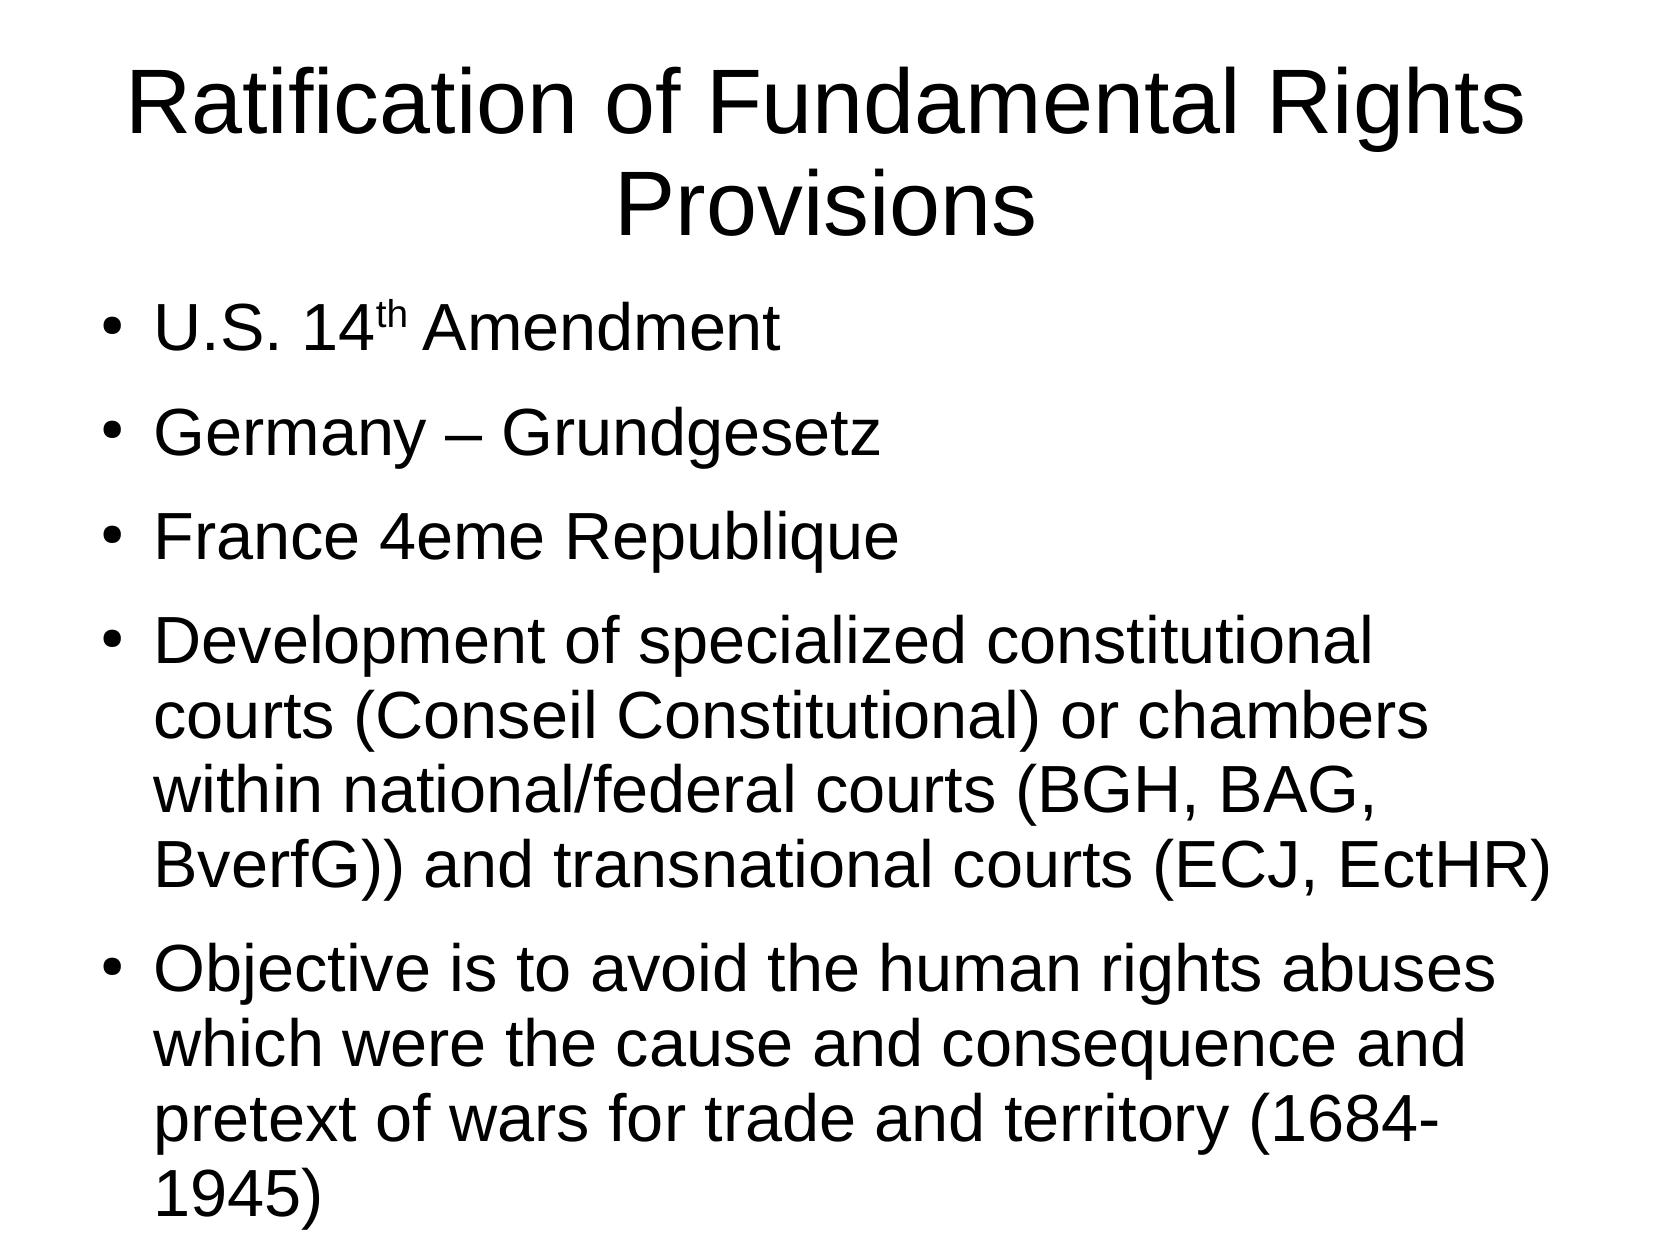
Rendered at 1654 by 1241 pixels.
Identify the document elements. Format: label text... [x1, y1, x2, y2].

list U.S. 14th Amendment Germany – Grundgesetz France 4eme Republique Development of specialized constitutional courts (Conseil Constitutional) or chambers within national/federal courts (BGH, BAG, BverfG)) and transnational courts (ECJ, EctHR) Objective is to avoid the human rights abuses which were the cause and consequence and pretext of wars for trade and territory (1684-1945) [82, 290, 1571, 1234]
title Ratification of Fundamental Rights Provisions [82, 49, 1571, 257]
